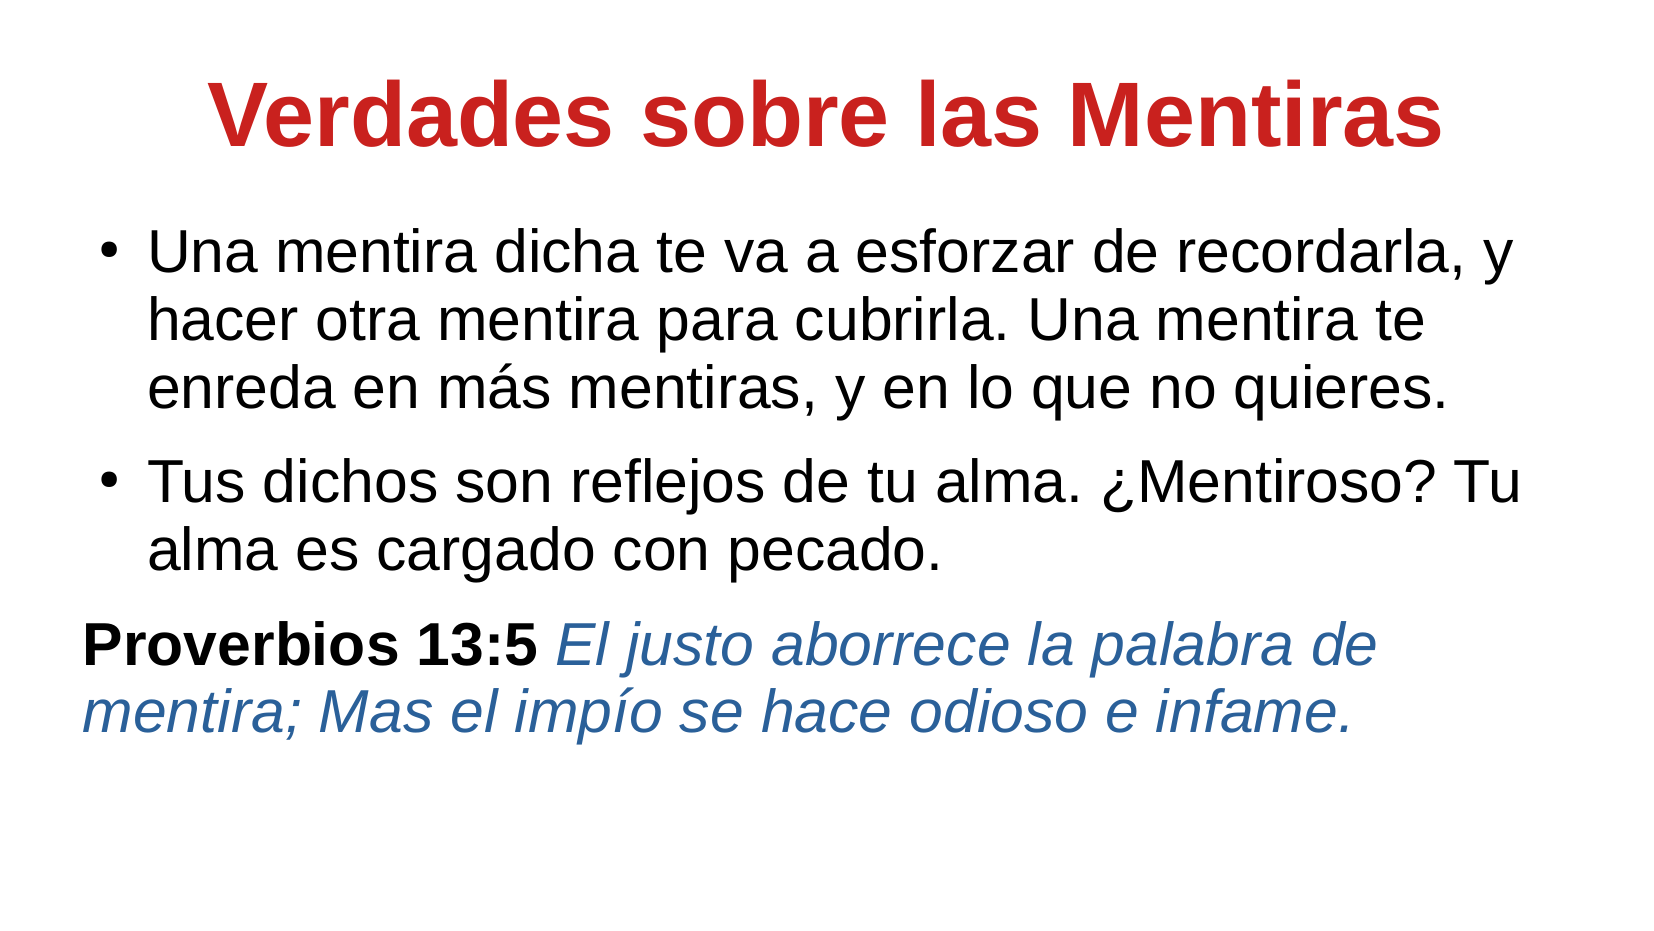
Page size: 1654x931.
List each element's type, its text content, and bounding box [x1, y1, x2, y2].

title Verdades sobre las Mentiras [82, 37, 1571, 193]
list Una mentira dicha te va a esforzar de recordarla, y hacer otra mentira para cubrirla. Una mentira te enreda en más mentiras, y en lo que no quieres. Tus dichos son reflejos de tu alma. ¿Mentiroso? Tu alma es cargado con pecado. Proverbios 13:5 El justo aborrece la palabra de mentira; Mas el impío se hace odioso e infame. [82, 217, 1571, 758]
